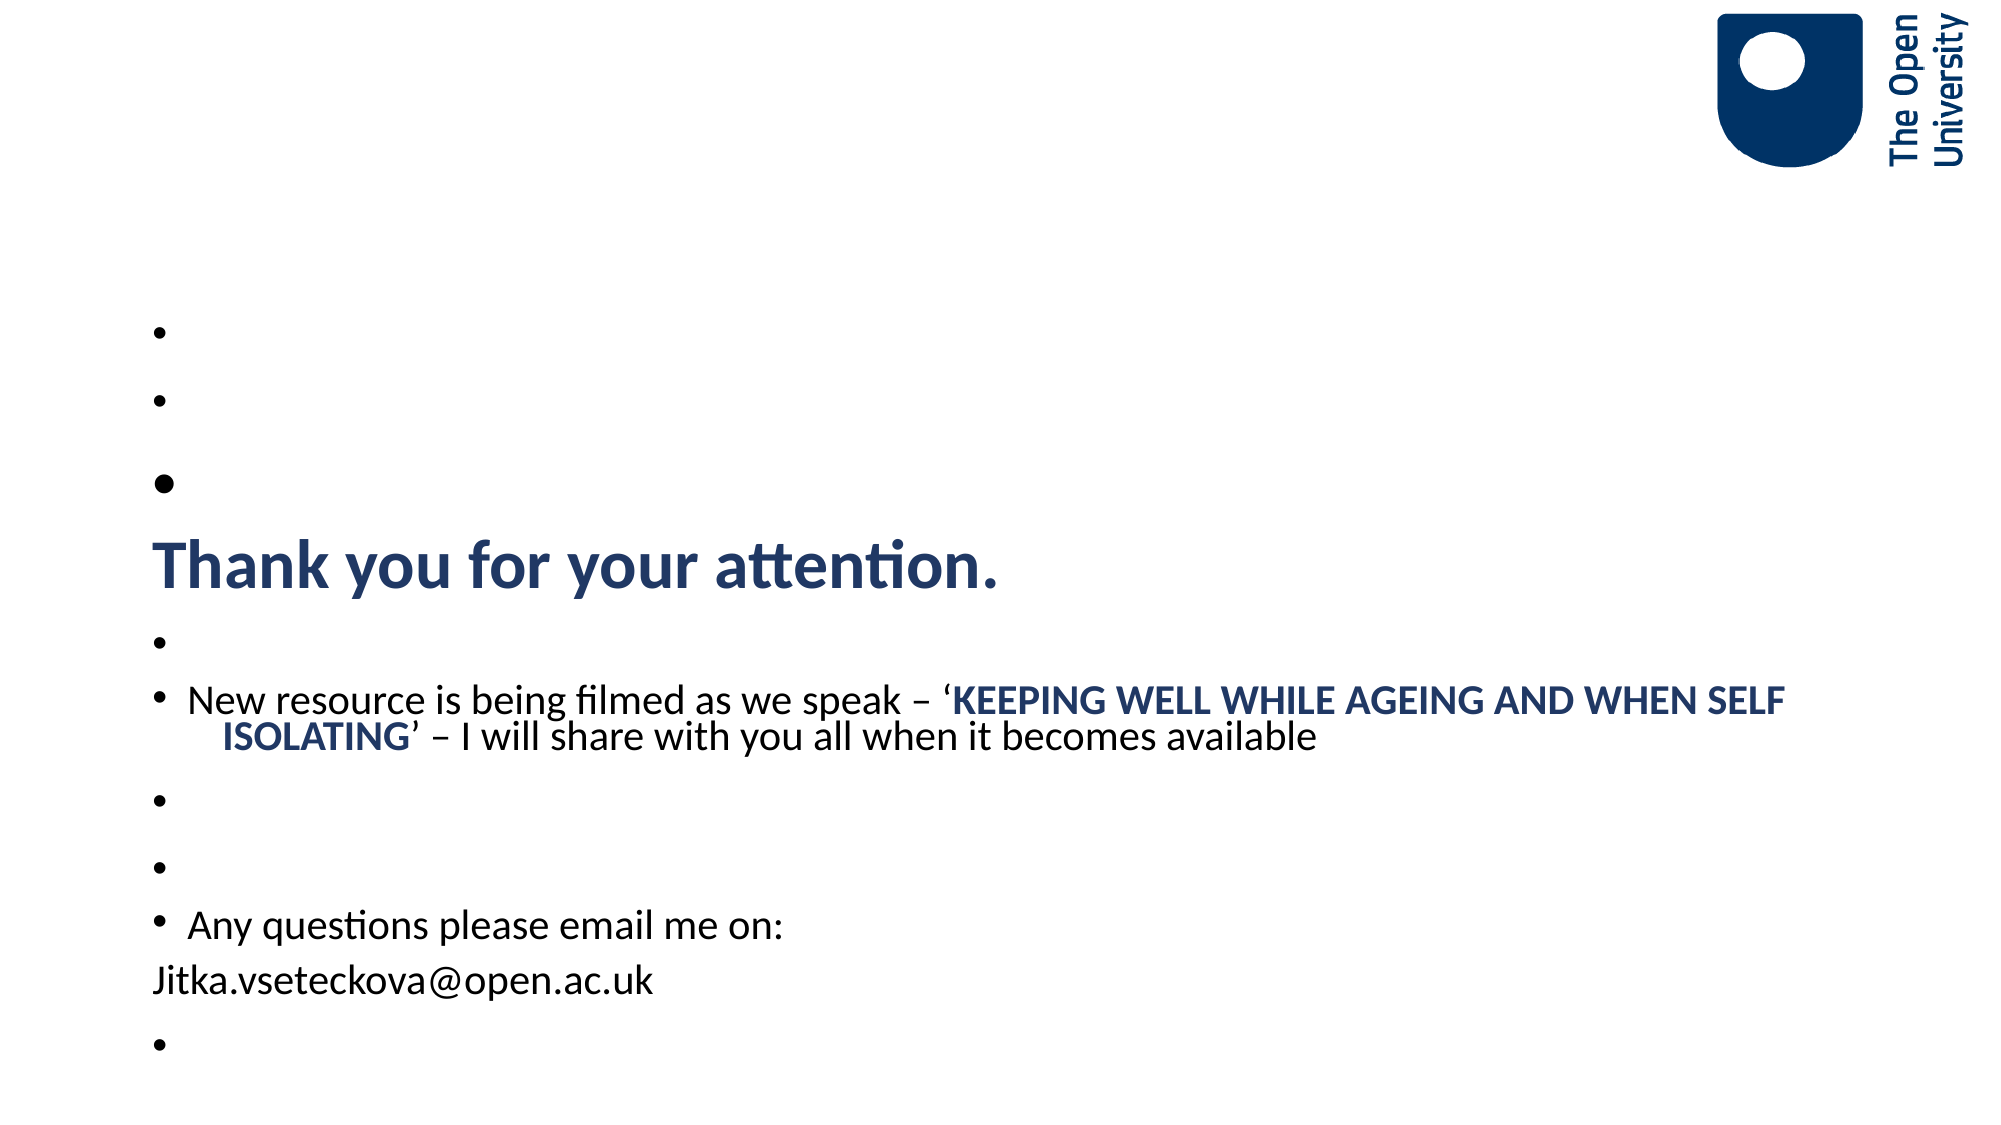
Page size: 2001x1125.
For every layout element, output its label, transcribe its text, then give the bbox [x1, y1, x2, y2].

picture [1716, 10, 1971, 170]
list Thank you for your attention. New resource is being filmed as we speak – ‘KEEPING WELL WHILE AGEING AND WHEN SELF ISOLATING’ – I will share with you all when it becomes available Any questions please email me on: Jitka.vseteckova@open.ac.uk [137, 299, 1863, 1014]
